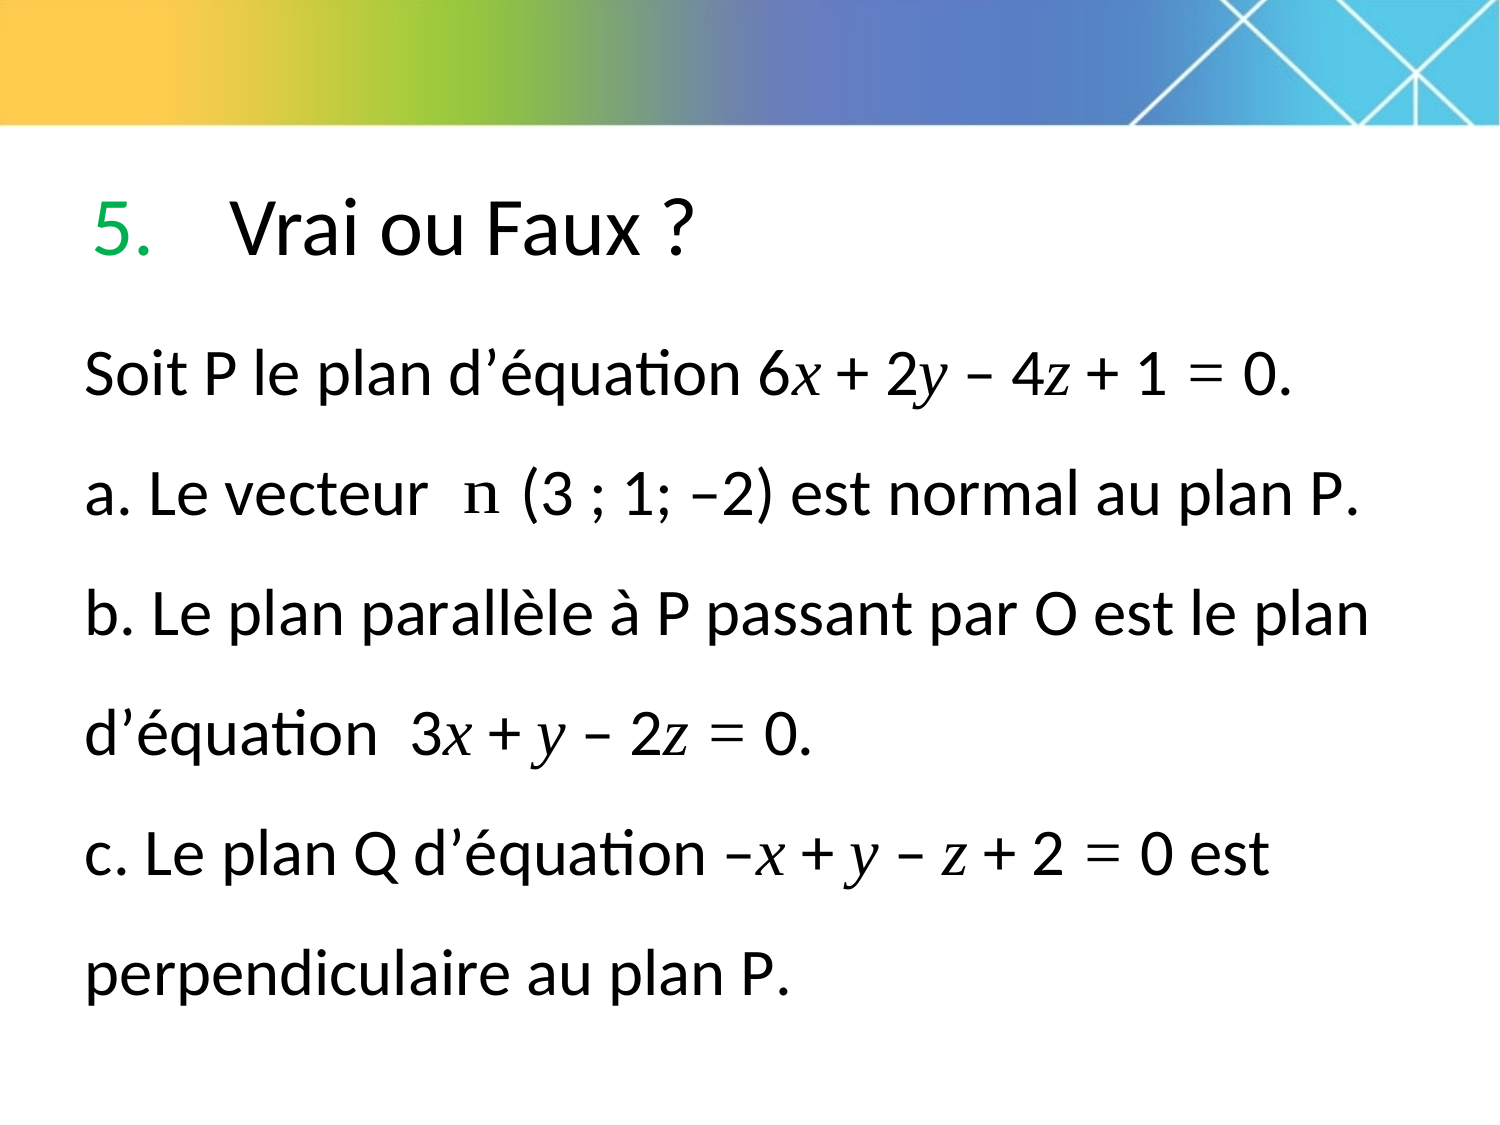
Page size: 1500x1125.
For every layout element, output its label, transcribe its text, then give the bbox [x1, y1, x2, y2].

chart [445, 456, 521, 522]
text_box Soit P le plan d’équation 6x + 2y – 4z + 1 = 0. a. Le vecteur (3 ; 1; –2) est normal au plan P. b. Le plan parallèle à P passant par O est le plan d’équation 3x + y – 2z = 0. c. Le plan Q d’équation –x + y – z + 2 = 0 est perpendiculaire au plan P. [70, 281, 1465, 1017]
title Vrai ou Faux ? [76, 128, 1500, 315]
picture [0, 0, 1500, 127]
